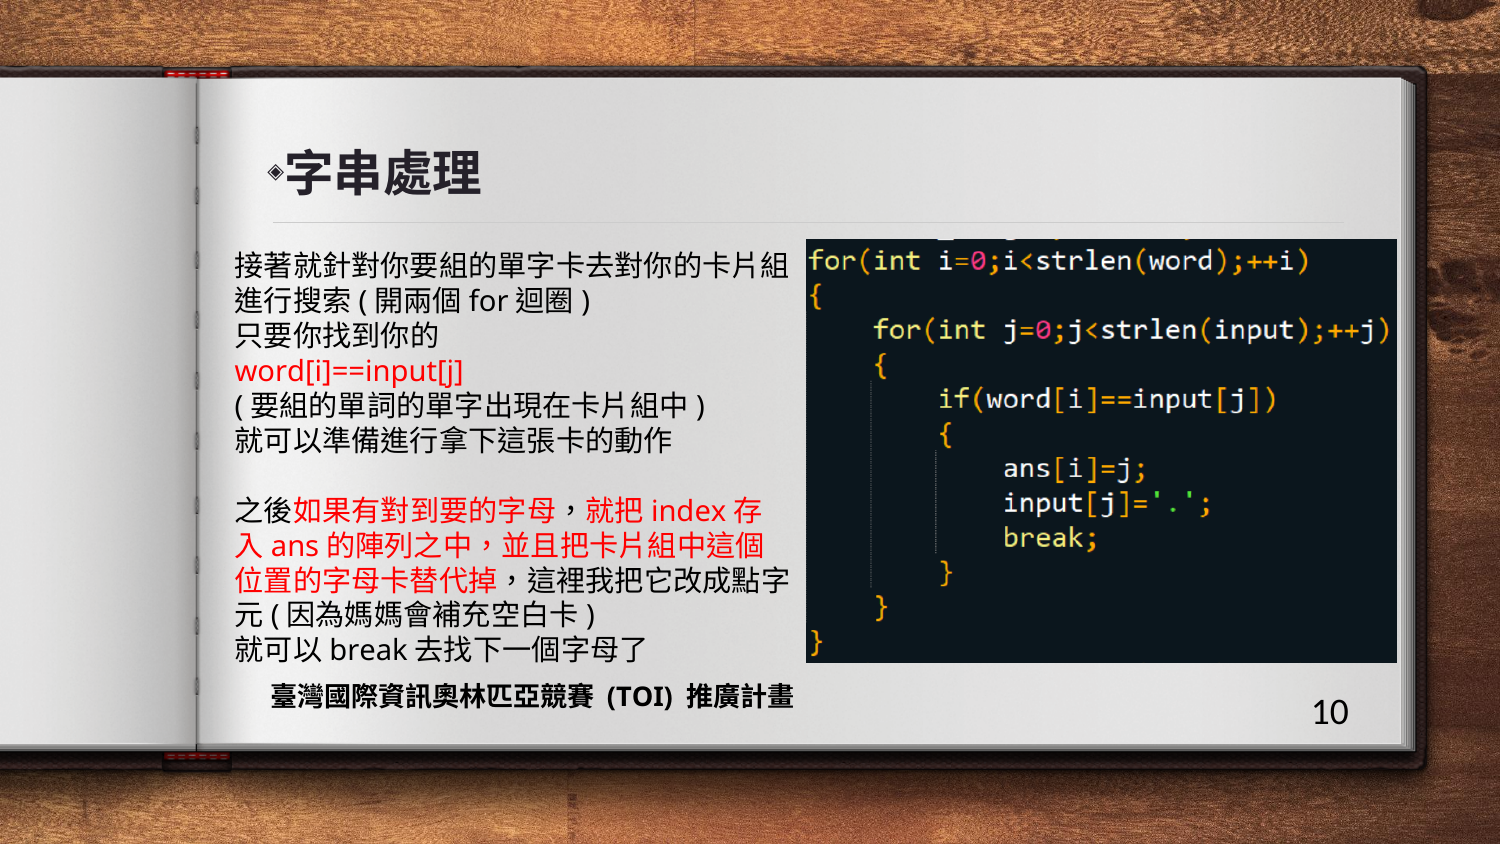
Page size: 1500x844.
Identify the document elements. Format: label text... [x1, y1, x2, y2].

text_box [1295, 672, 1386, 737]
text_box 接著就針對你要組的單字卡去對你的卡片組進行搜索(開兩個for迴圈) 只要你找到你的 word[i]==input[j] (要組的單詞的單字出現在卡片組中) 就可以準備進行拿下這張卡的動作 之後如果有對到要的字母，就把index存入ans的陣列之中，並且把卡片組中這個位置的字母卡替代掉，這裡我把它改成點字元(因為媽媽會補充空白卡) 就可以break去找下一個字母了 [219, 239, 807, 715]
picture [806, 239, 1397, 663]
list 字串處理 [252, 126, 1183, 216]
